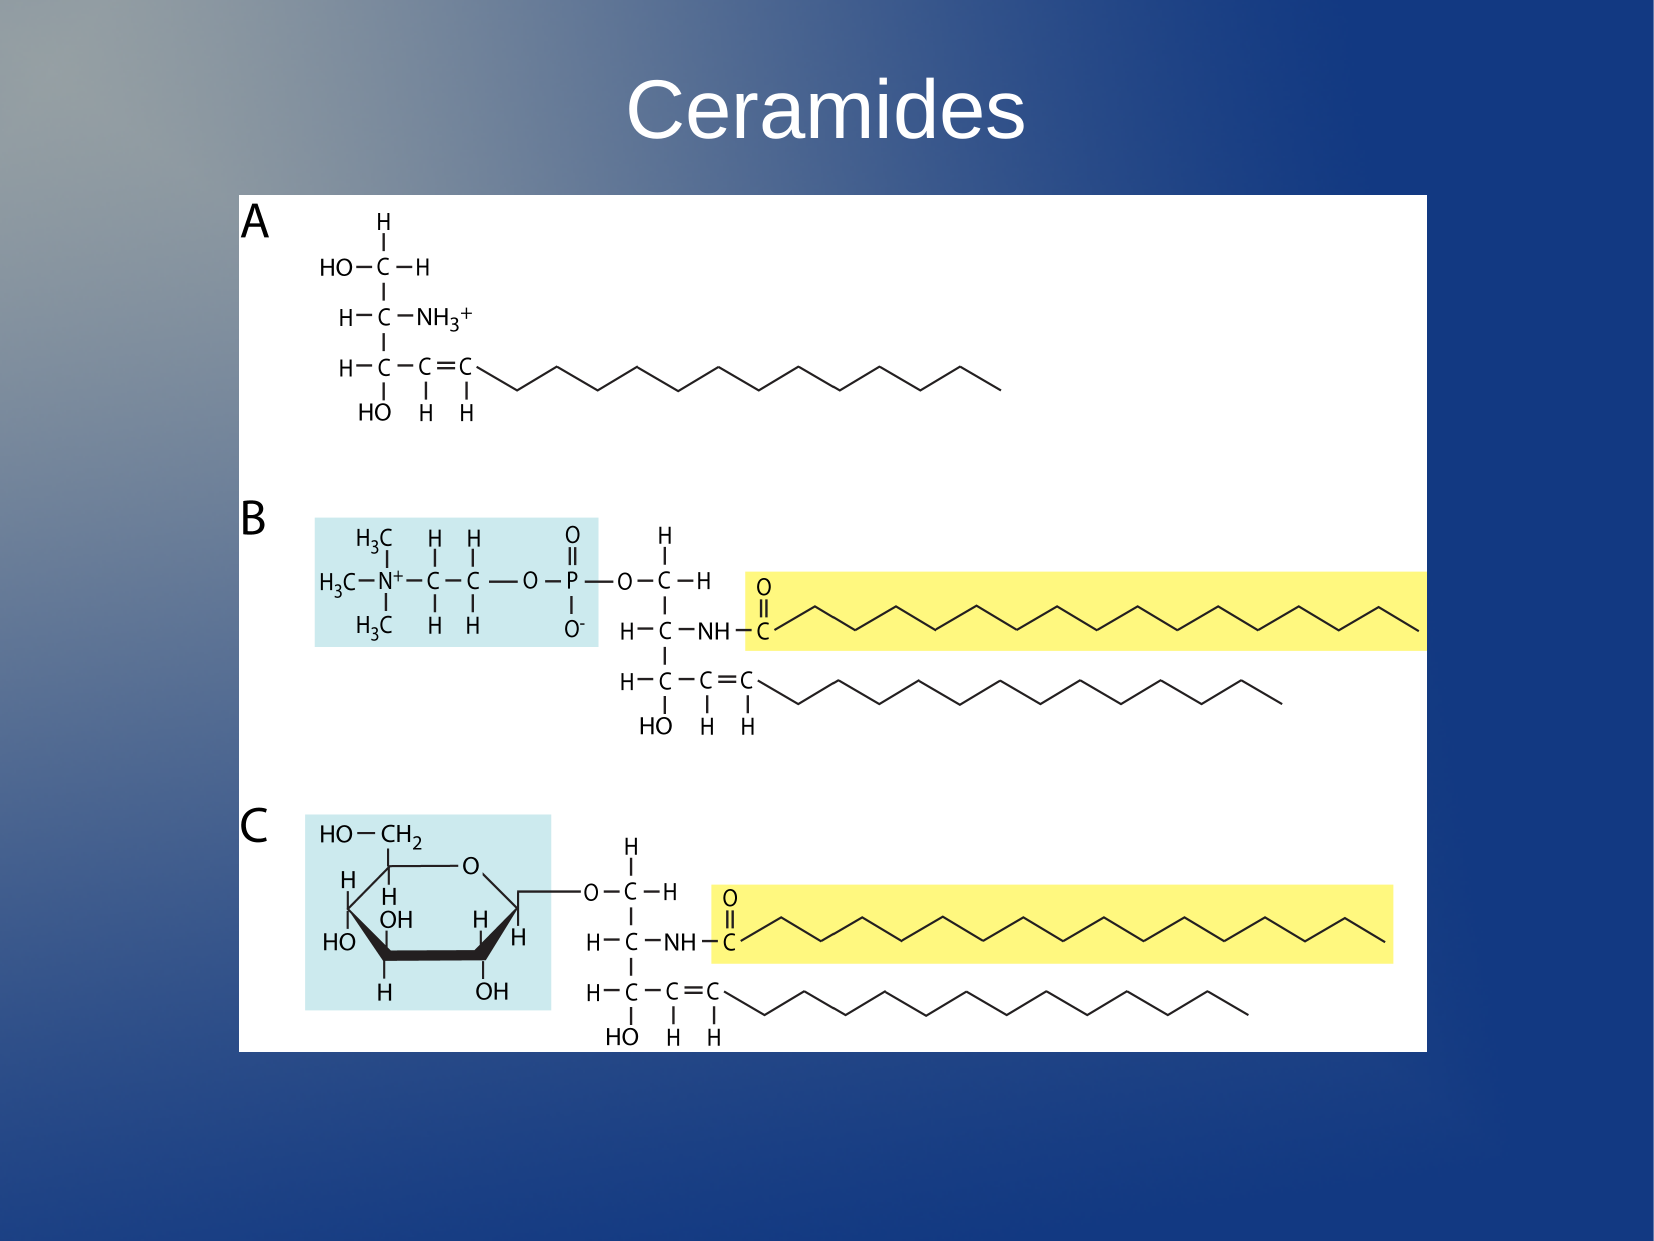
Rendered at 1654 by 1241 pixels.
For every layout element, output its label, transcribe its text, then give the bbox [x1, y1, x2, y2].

picture [0, 0, 1654, 1241]
title Ceramides [82, 31, 1571, 188]
